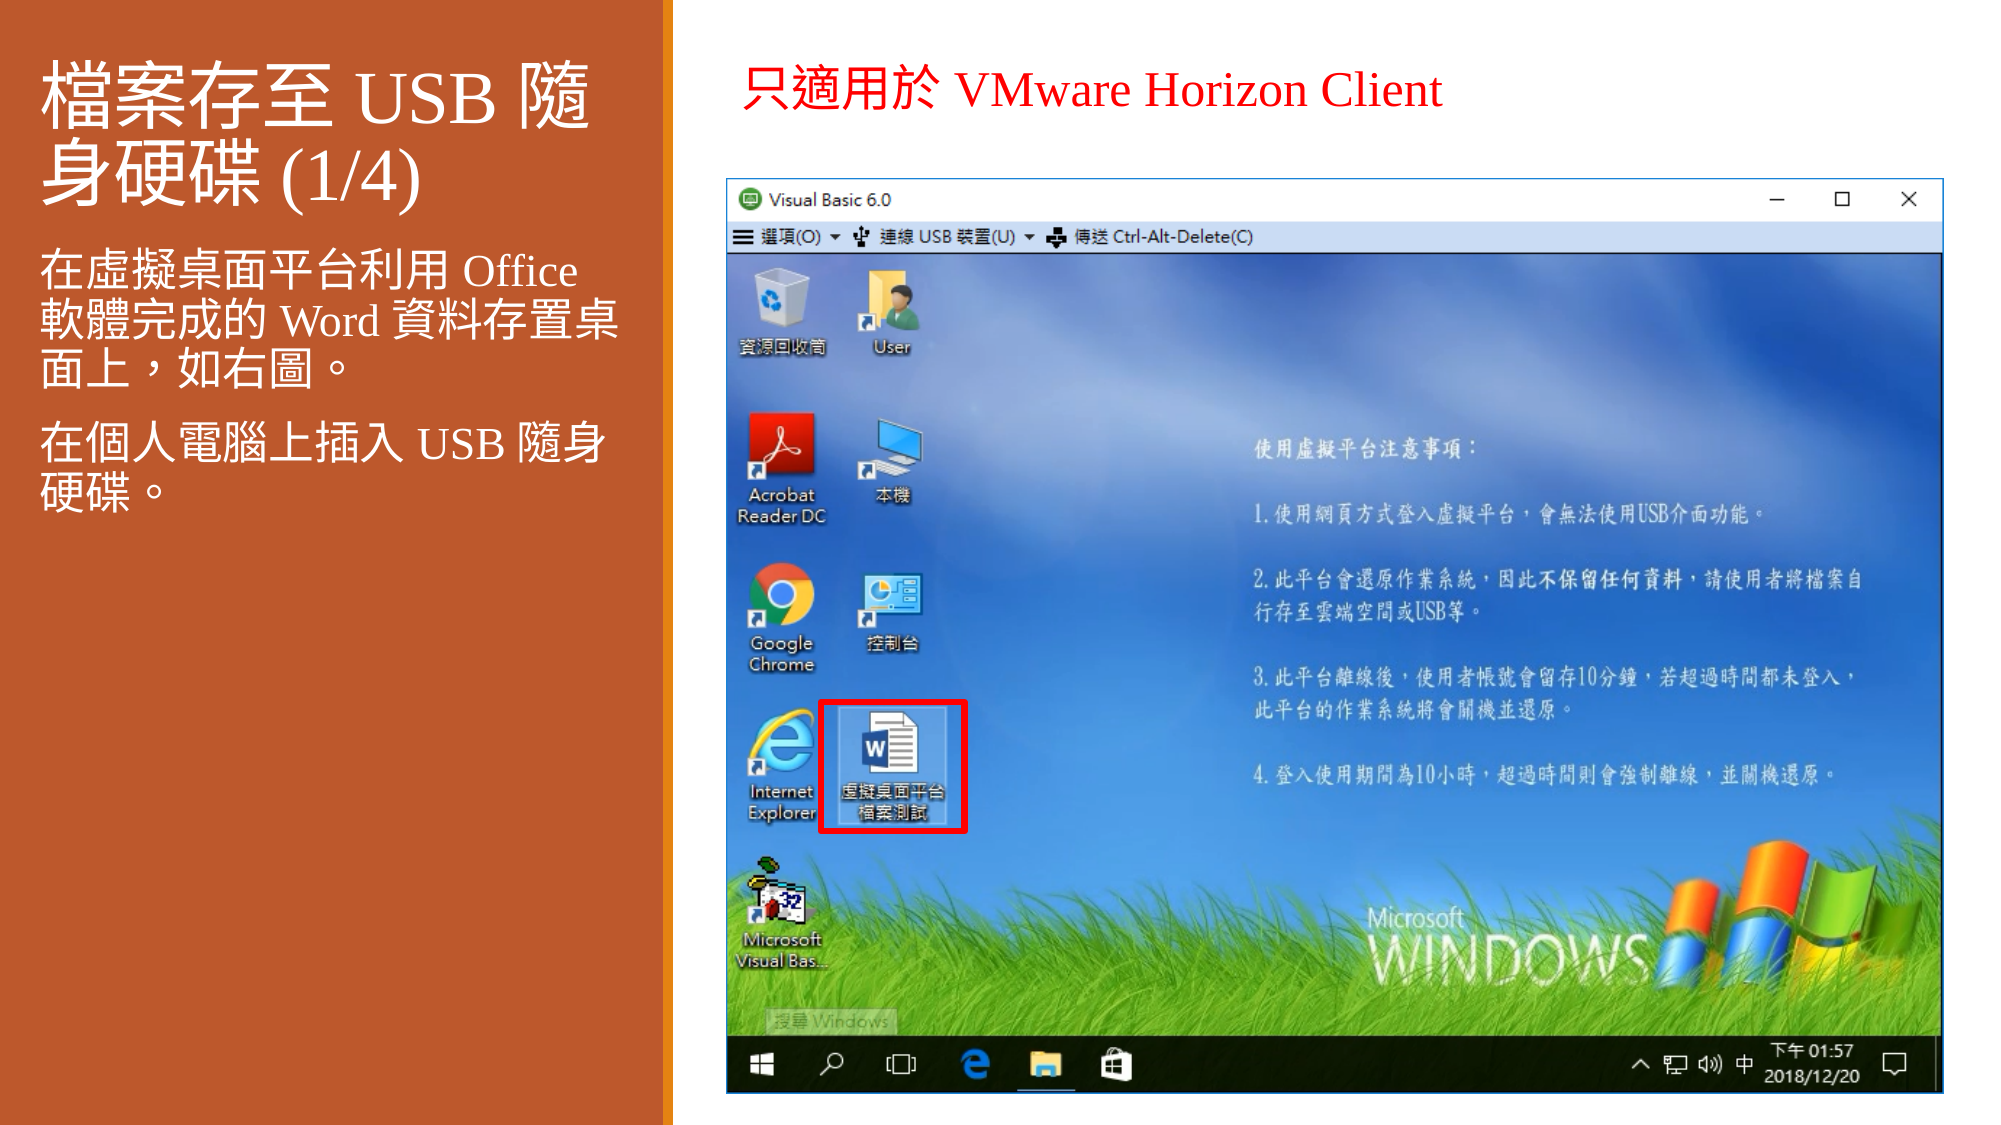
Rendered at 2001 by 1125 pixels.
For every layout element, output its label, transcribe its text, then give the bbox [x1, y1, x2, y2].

title 檔案存至USB隨身硬碟(1/4) [24, 42, 652, 223]
text_box 只適用於VMware Horizon Client [726, 49, 1466, 125]
list 在虛擬桌面平台利用Office軟體完成的Word資料存置桌面上，如右圖。 在個人電腦上插入USB隨身硬碟。 [24, 239, 638, 1094]
picture [726, 178, 1944, 1094]
